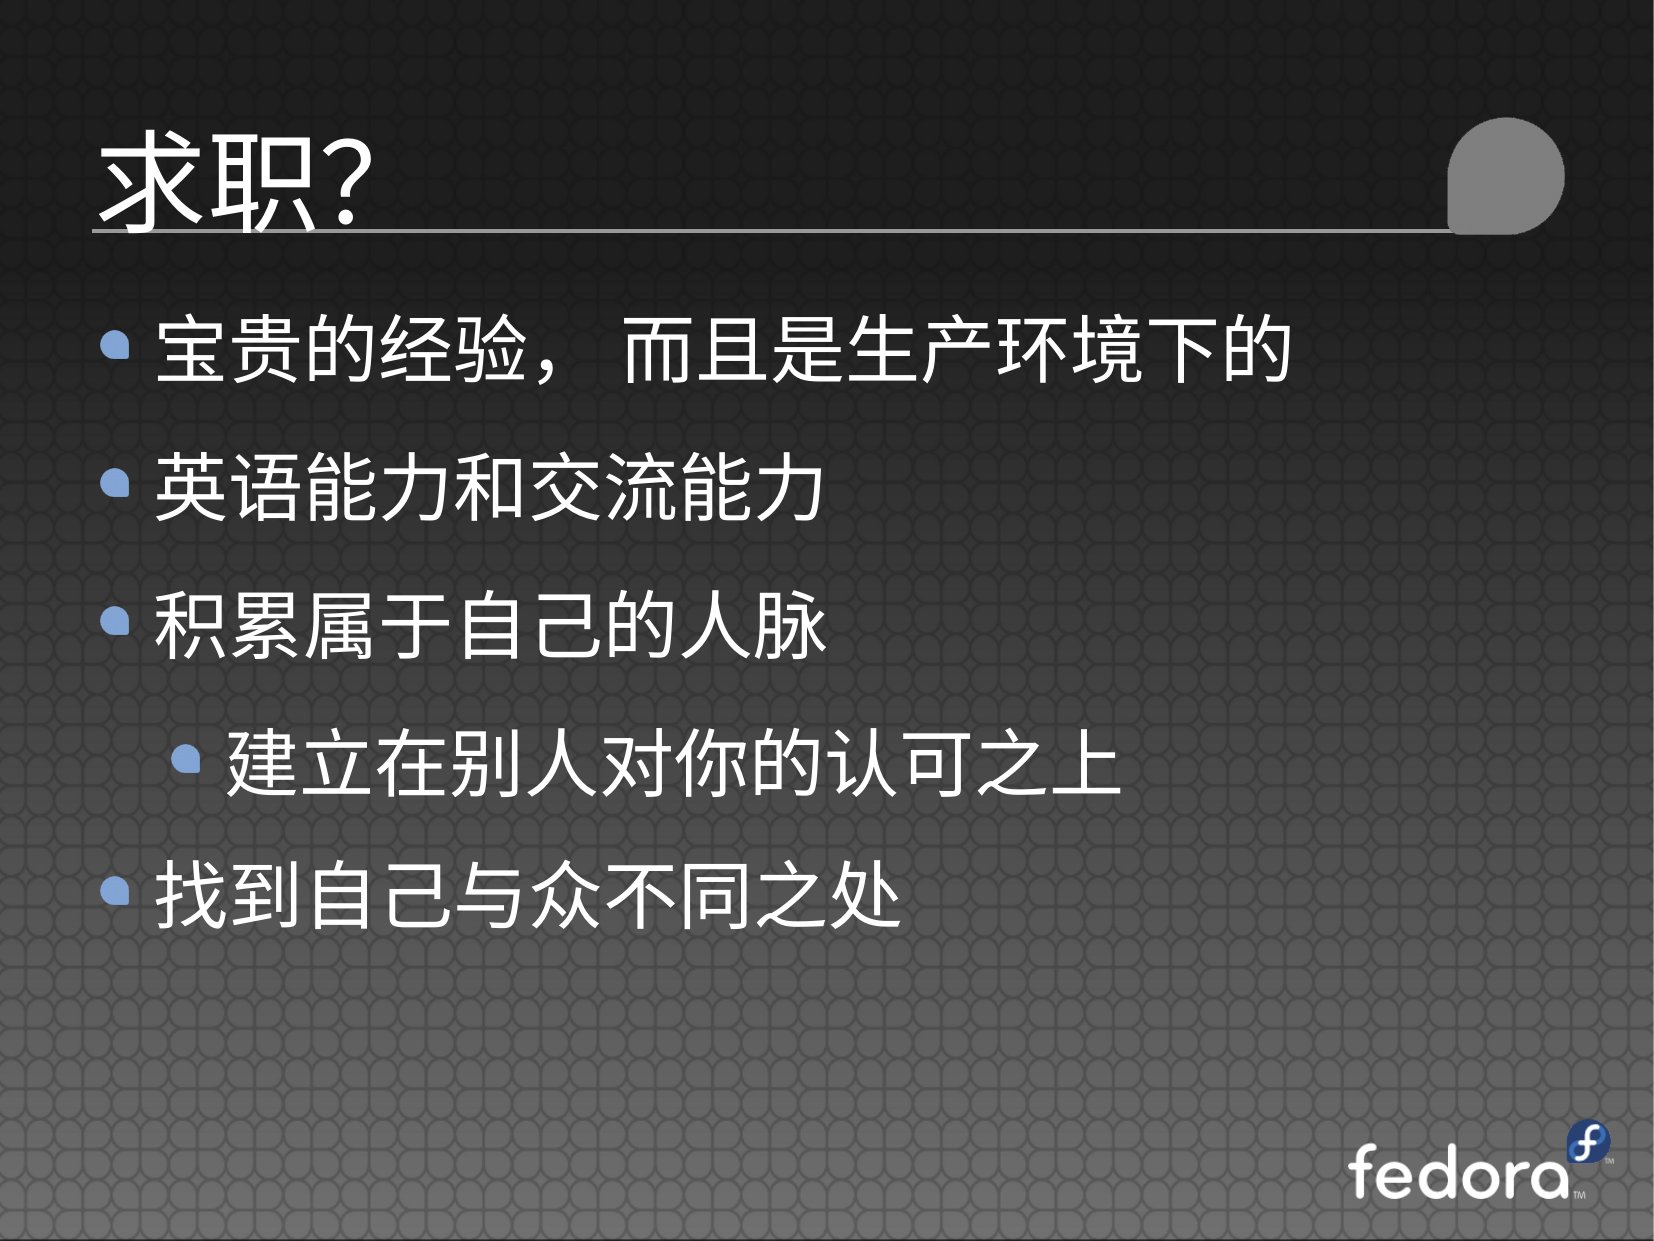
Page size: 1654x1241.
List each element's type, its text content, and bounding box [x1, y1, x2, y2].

list 宝贵的经验， 而且是生产环境下的 英语能力和交流能力 积累属于自己的人脉 建立在别人对你的认可之上 找到自己与众不同之处 [82, 290, 1571, 1094]
title 求职？ [94, 100, 1426, 251]
picture [0, 0, 1654, 1241]
